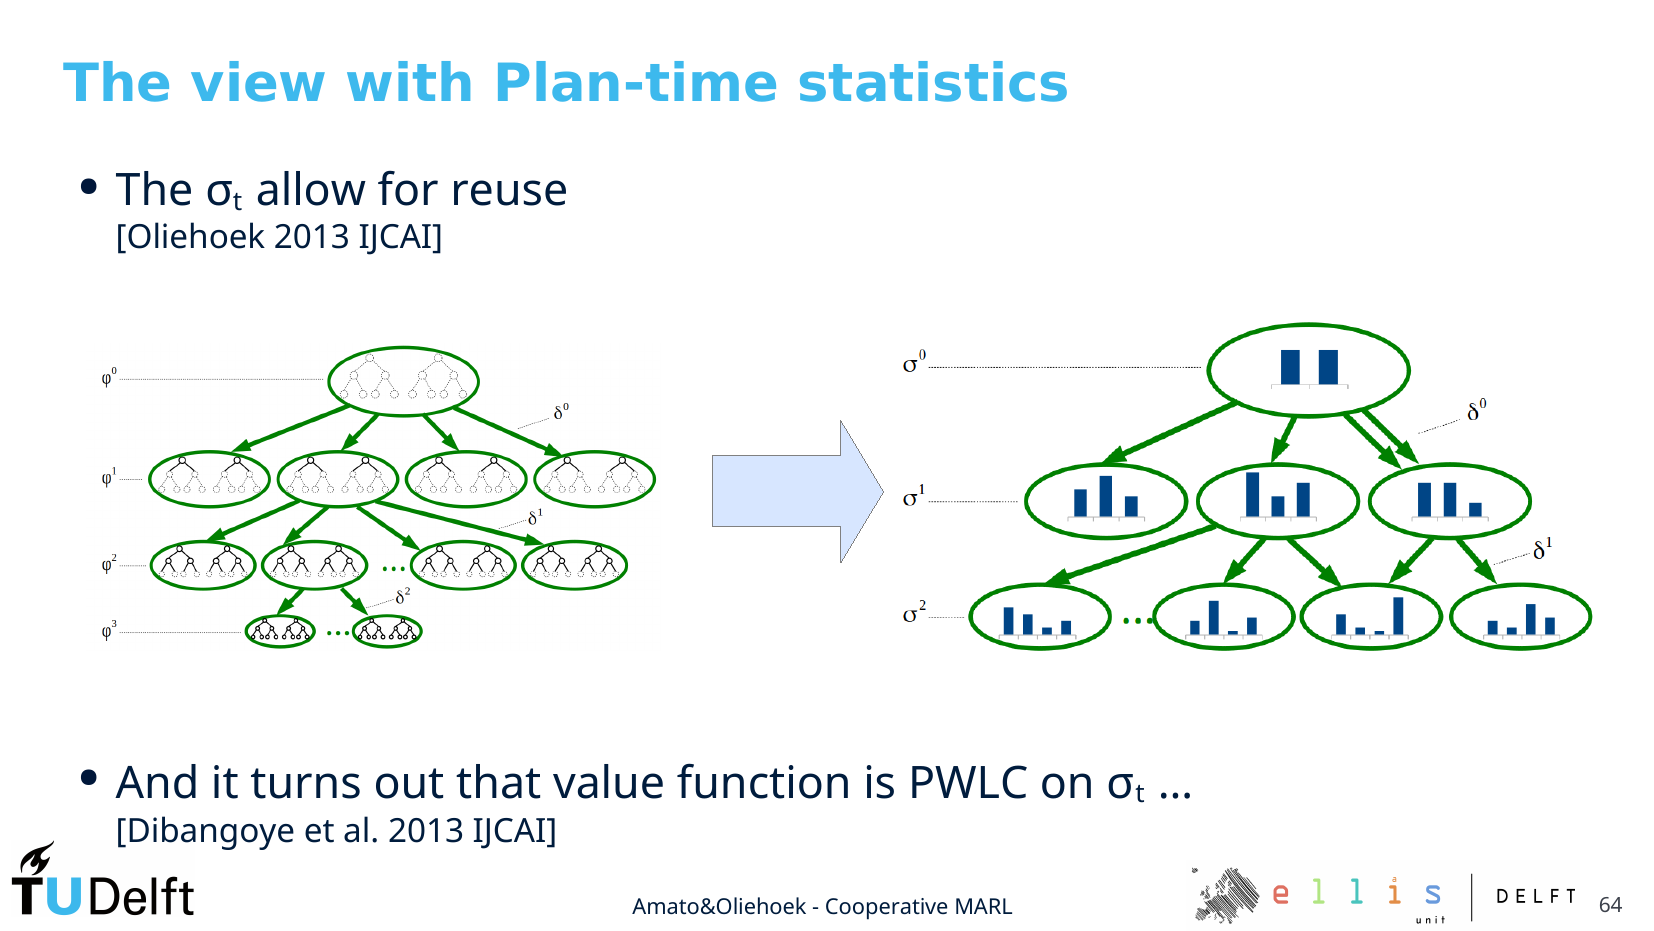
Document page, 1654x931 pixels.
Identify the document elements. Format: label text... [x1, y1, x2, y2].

title The view with Plan-time statistics [63, 12, 1571, 112]
picture [11, 840, 195, 917]
picture [883, 315, 1607, 665]
picture [86, 343, 661, 651]
text_box [712, 420, 884, 563]
picture [1186, 860, 1580, 931]
list The σt allow for reuse [Oliehoek 2013 IJCAI] And it turns out that value function is PWLC on σt … [Dibangoye et al. 2013 IJCAI] [63, 161, 1571, 776]
